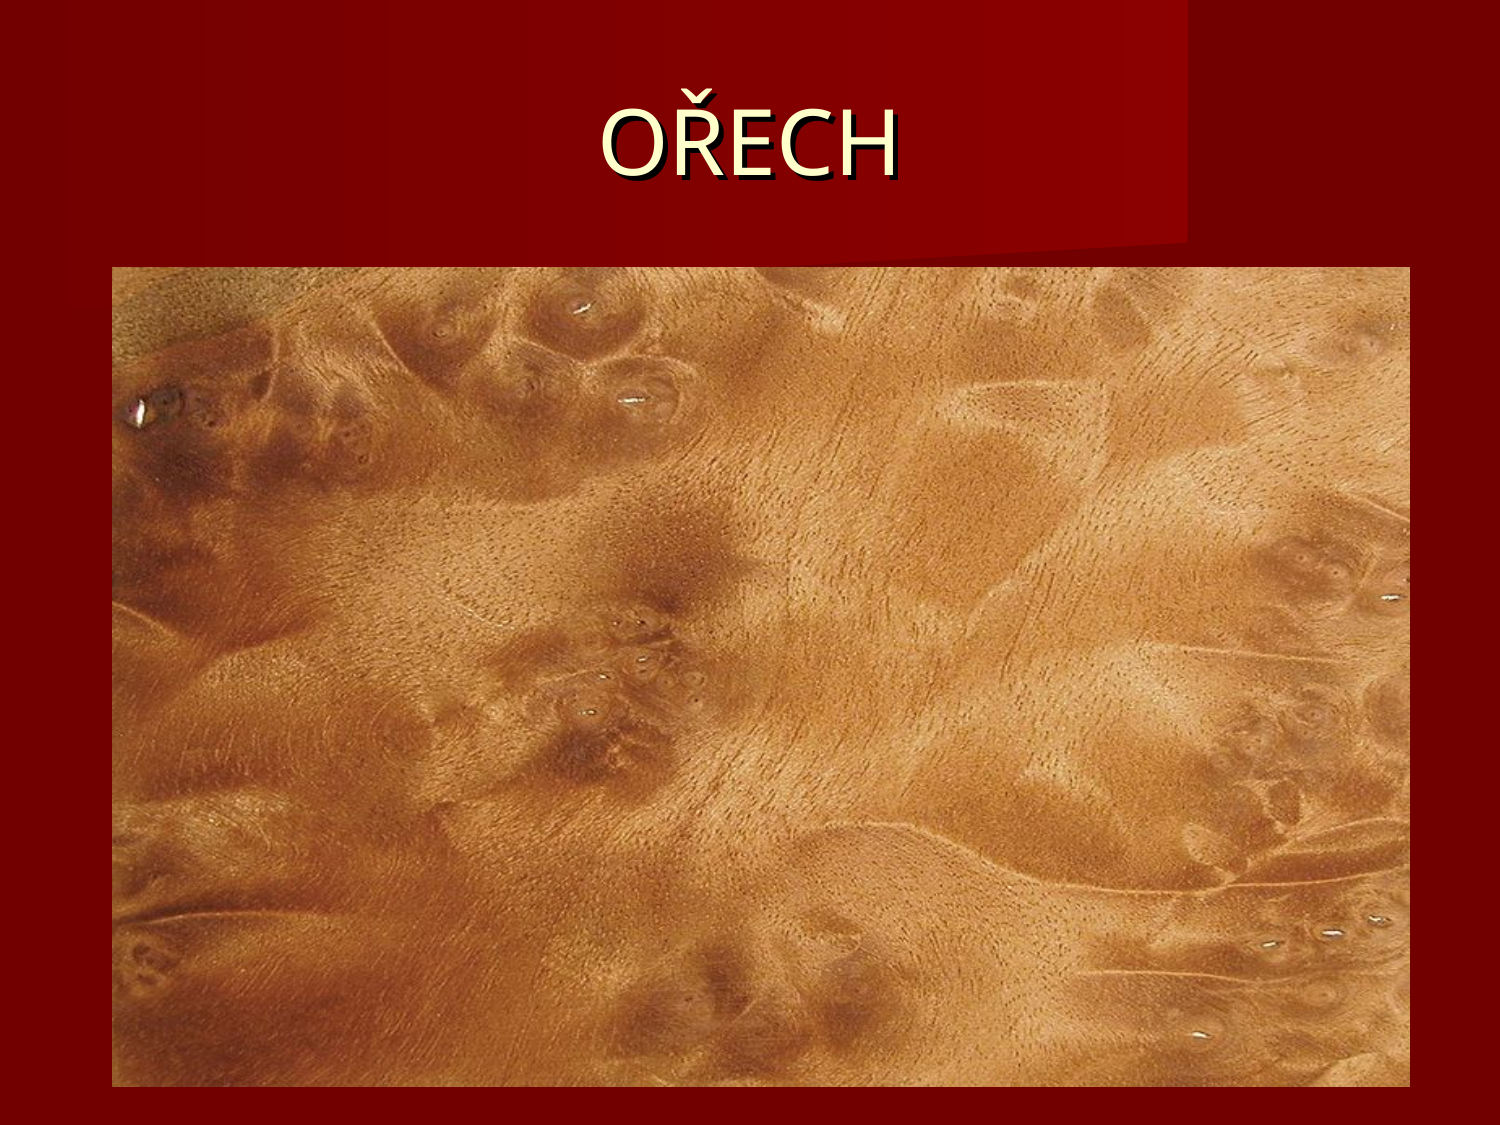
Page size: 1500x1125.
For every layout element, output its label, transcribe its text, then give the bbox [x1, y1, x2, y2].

picture [112, 267, 1410, 1087]
title OŘECH [75, 45, 1426, 233]
